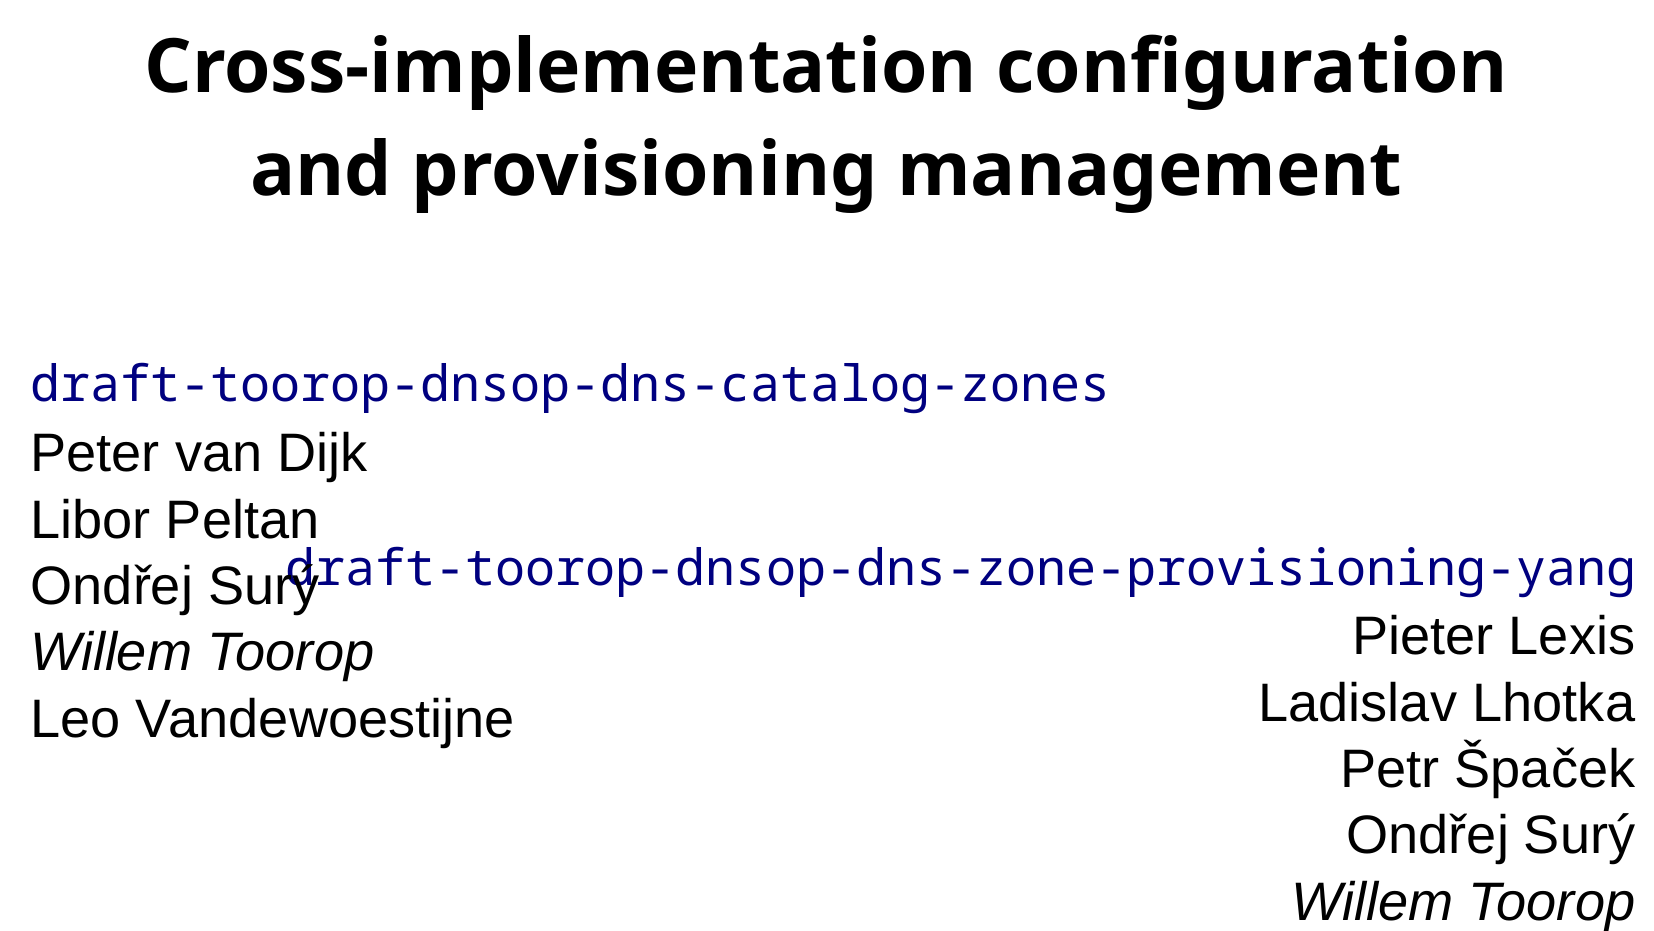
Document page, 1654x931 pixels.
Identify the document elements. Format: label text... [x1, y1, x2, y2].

title Cross-implementation configuration and provisioning management [82, 27, 1571, 202]
list draft-toorop-dnsop-dns-zone-provisioning-yang Pieter Lexis Ladislav Lhotka Petr Špaček Ondřej Surý Willem Toorop [76, 531, 1636, 931]
list draft-toorop-dnsop-dns-catalog-zones Peter van Dijk Libor Peltan Ondřej Surý Willem Toorop Leo Vandewoestijne [30, 348, 1590, 762]
